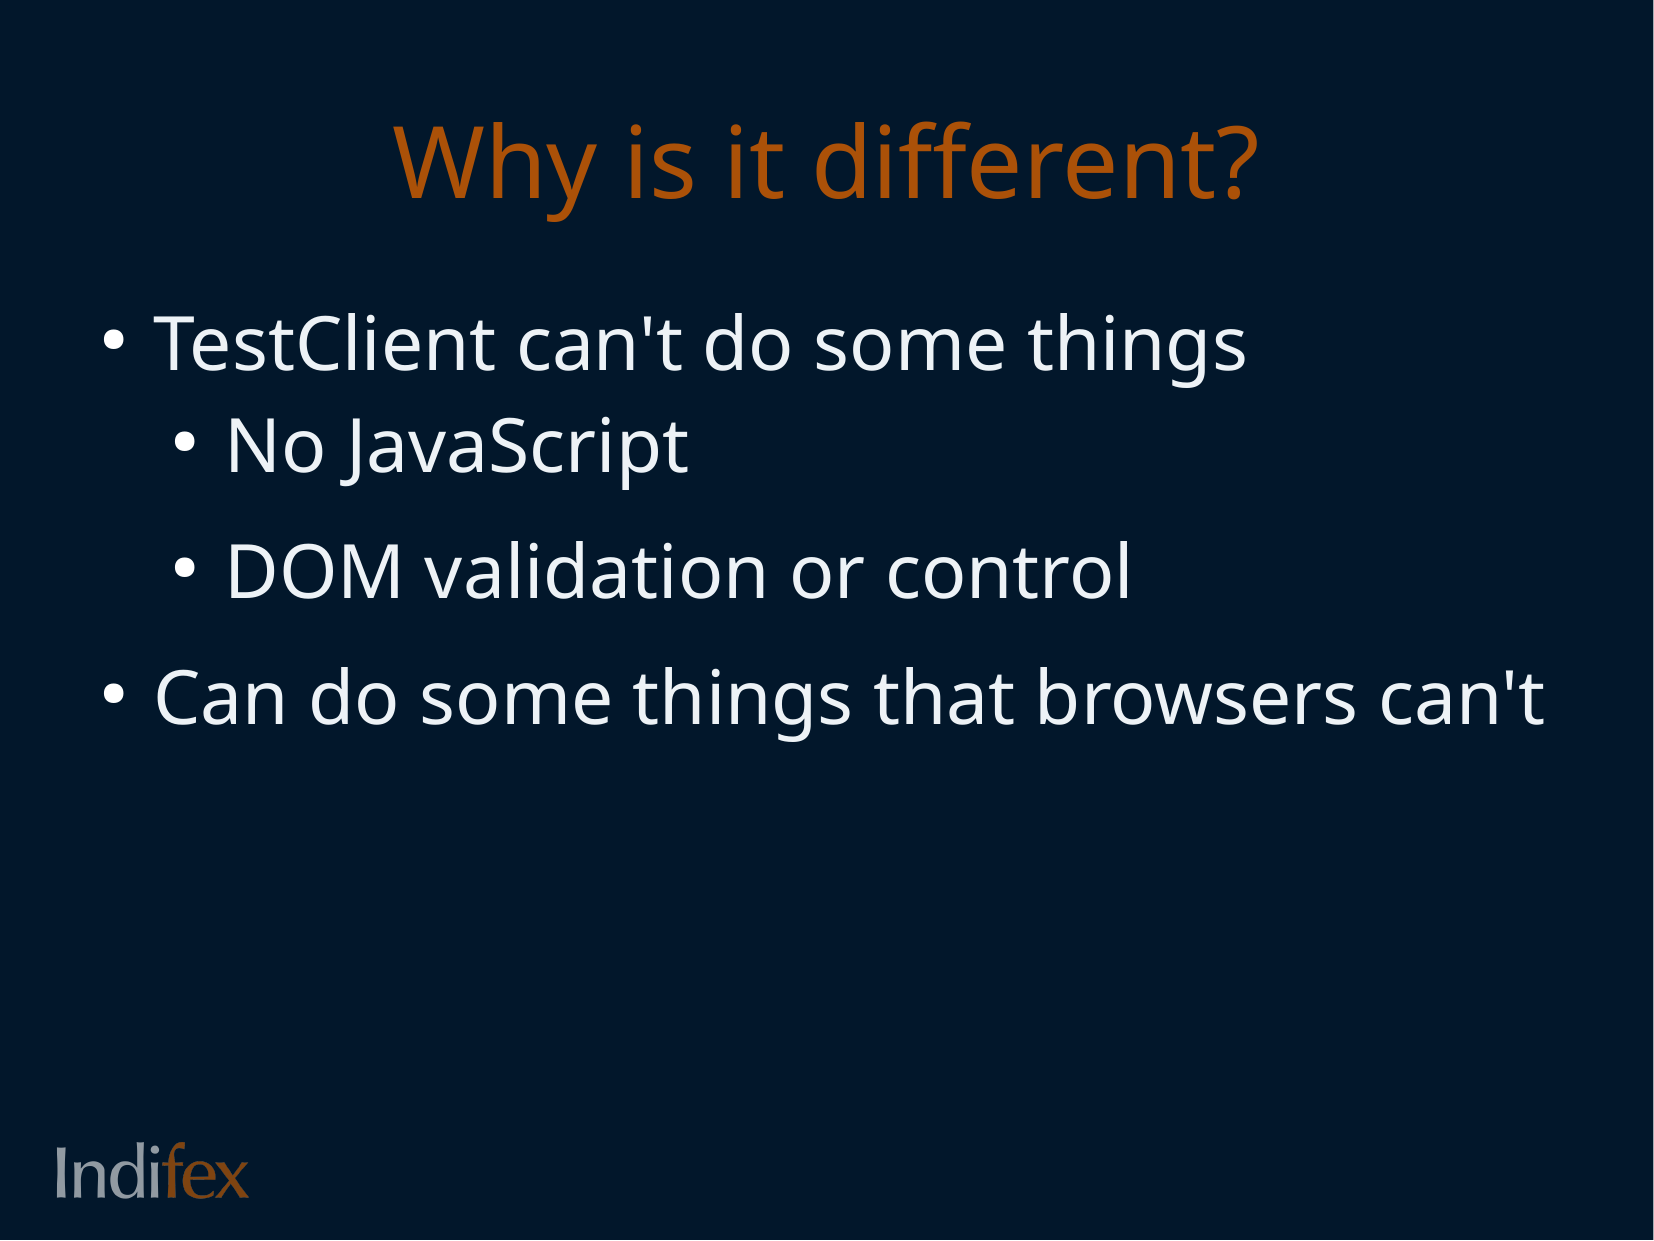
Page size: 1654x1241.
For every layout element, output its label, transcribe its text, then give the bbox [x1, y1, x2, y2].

picture [56, 1142, 249, 1241]
title Why is it different? [82, 49, 1571, 257]
list TestClient can't do some things No JavaScript DOM validation or control Can do some things that browsers can't [82, 290, 1571, 1109]
